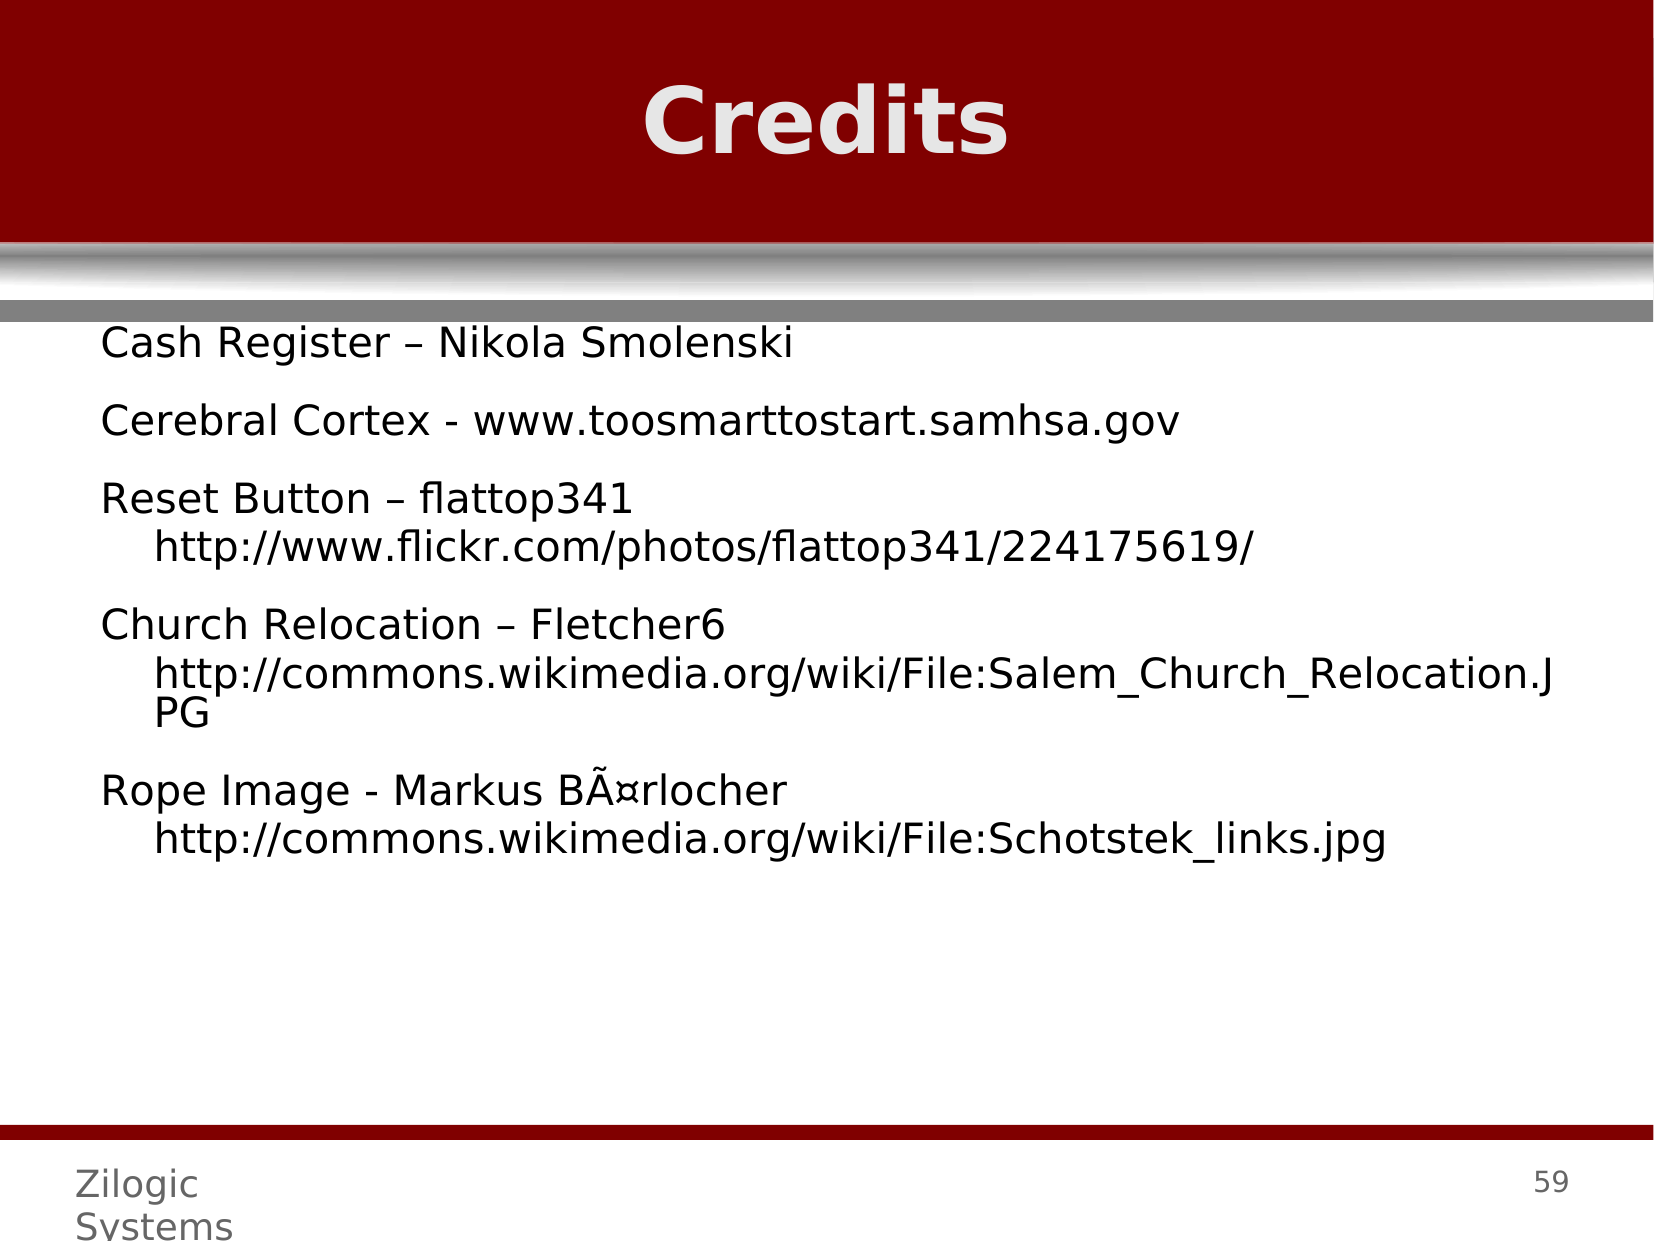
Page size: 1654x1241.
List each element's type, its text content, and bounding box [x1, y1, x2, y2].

title Credits [82, 18, 1571, 226]
list Cash Register – Nikola Smolenski Cerebral Cortex - www.toosmarttostart.samhsa.gov Reset Button – flattop341 http://www.flickr.com/photos/flattop341/224175619/ Church Relocation – Fletcher6 http://commons.wikimedia.org/wiki/File:Salem_Church_Relocation.JPG Rope Image - Markus BÃ¤rlocher http://commons.wikimedia.org/wiki/File:Schotstek_links.jpg [82, 318, 1571, 1109]
